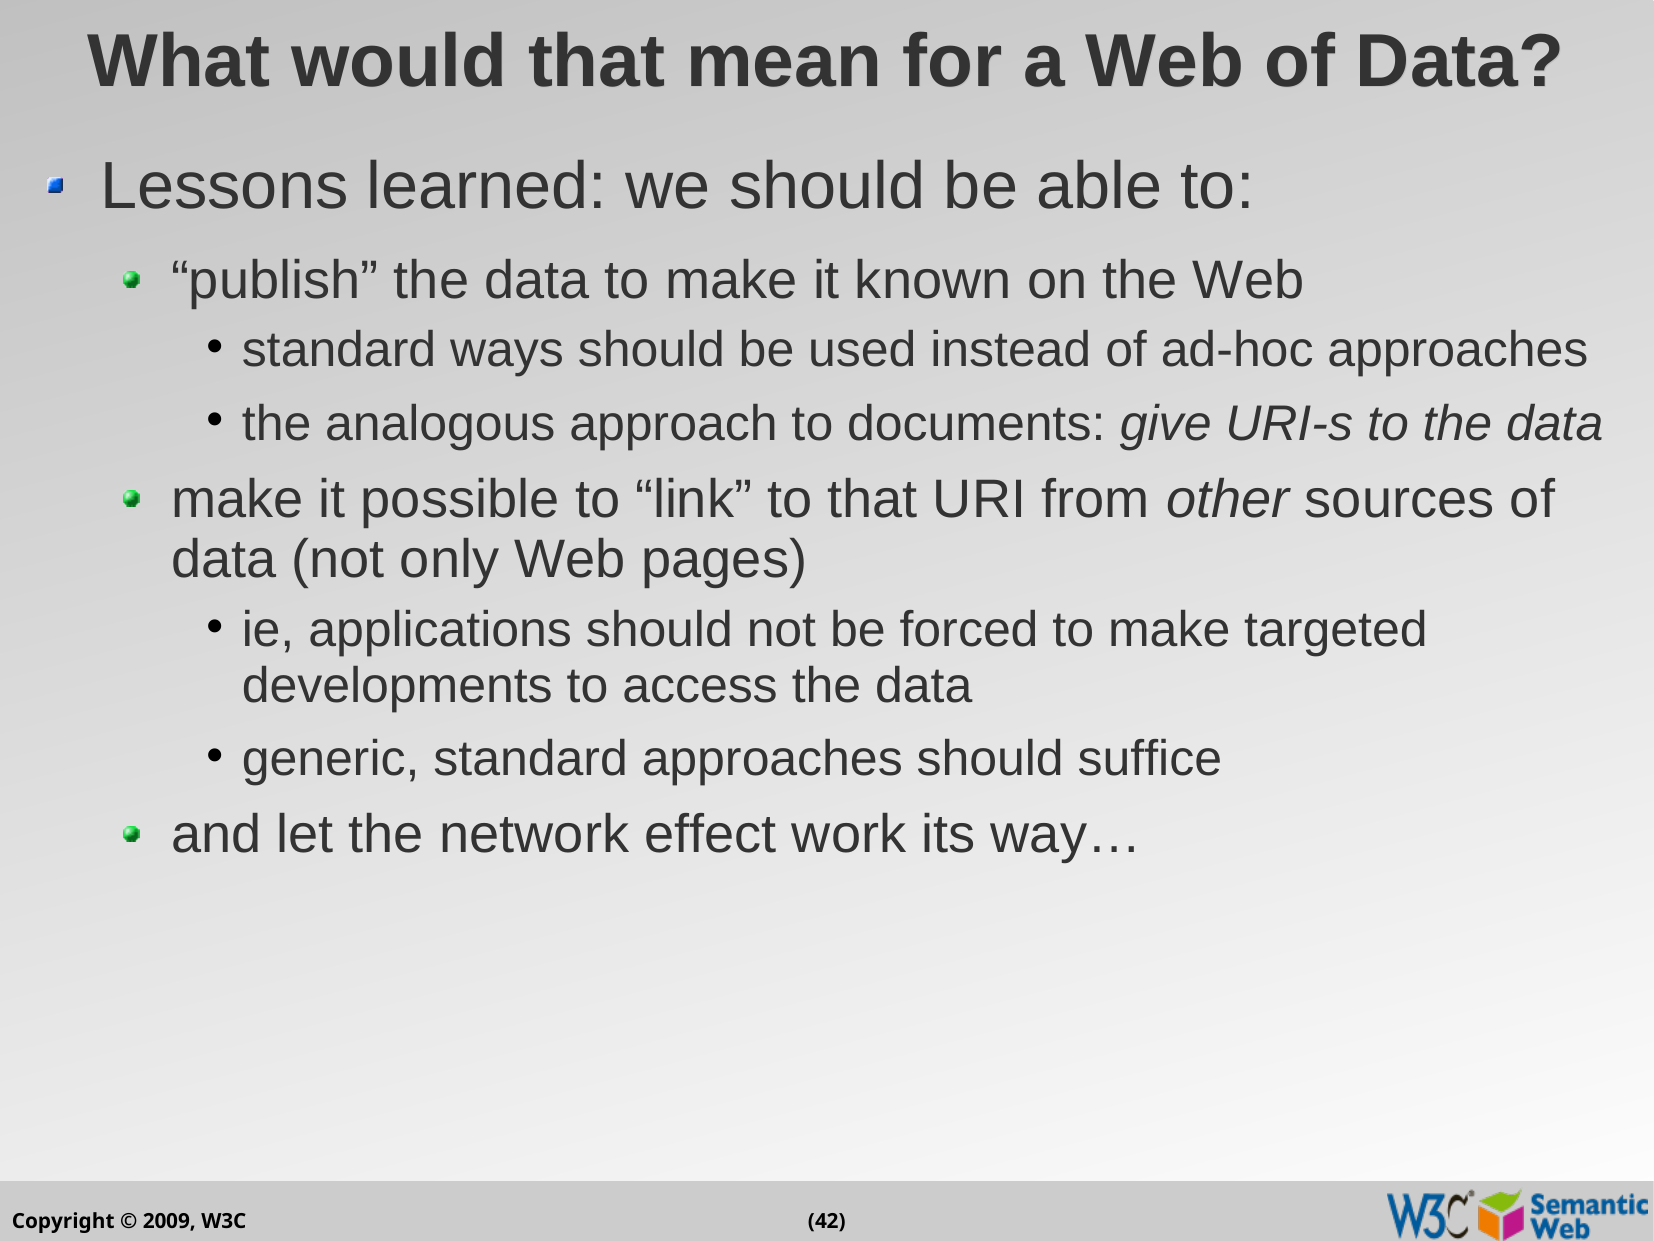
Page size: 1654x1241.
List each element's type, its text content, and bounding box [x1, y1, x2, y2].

picture [1387, 1187, 1648, 1241]
title What would that mean for a Web of Data? [0, 0, 1654, 119]
list Lessons learned: we should be able to: “publish” the data to make it known on the Web standard ways should be used instead of ad-hoc approaches the analogous approach to documents: give URI-s to the data make it possible to “link” to that URI from other sources of data (not only Web pages) ie, applications should not be forced to make targeted developments to access the data generic, standard approaches should suffice and let the network effect work its way… [29, 147, 1624, 1134]
